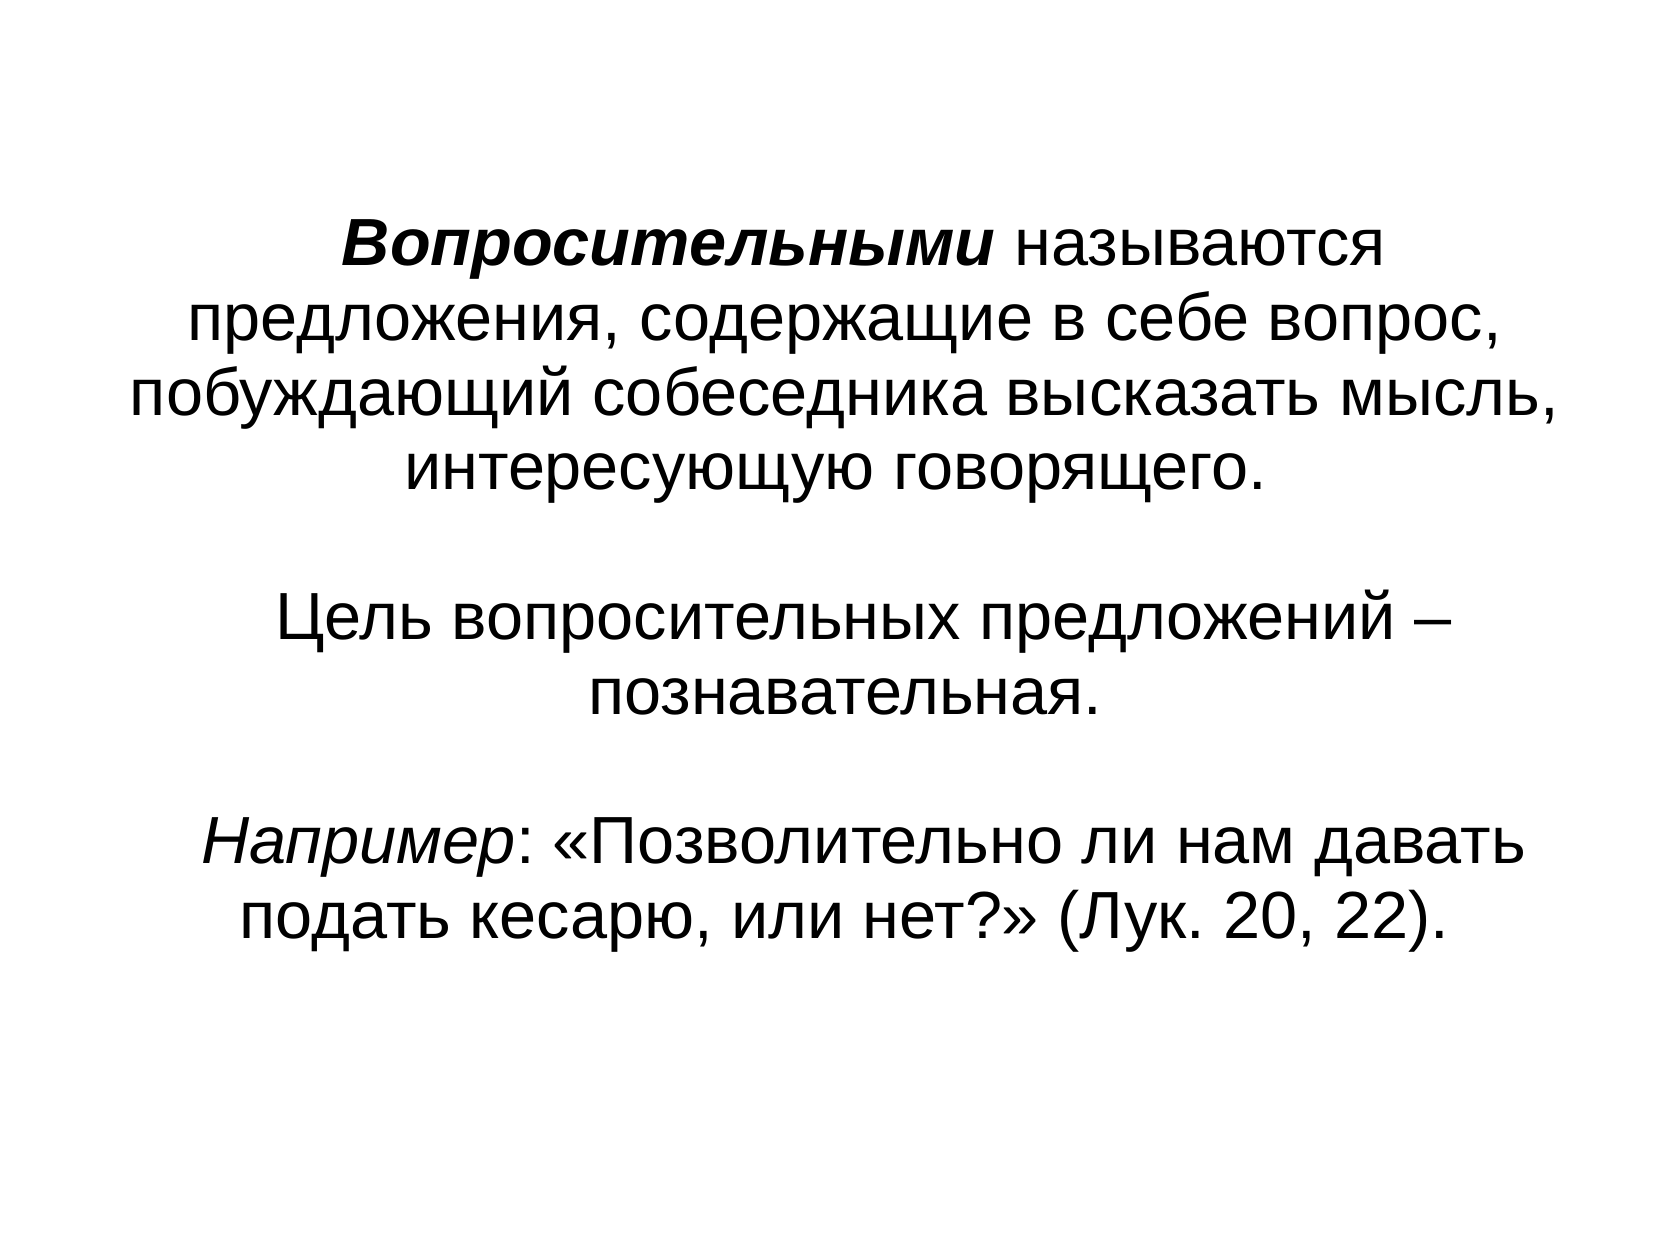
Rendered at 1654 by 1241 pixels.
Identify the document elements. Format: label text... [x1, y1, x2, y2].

subtitle Вопросительными называются предложения, содержащие в себе вопрос, побуждающий собеседника высказать мысль, интересующую говорящего. Цель вопросительных предложений – познавательная. Например: «Позволительно ли нам давать подать кесарю, или нет?» (Лук. 20, 22). [82, 49, 1571, 1109]
